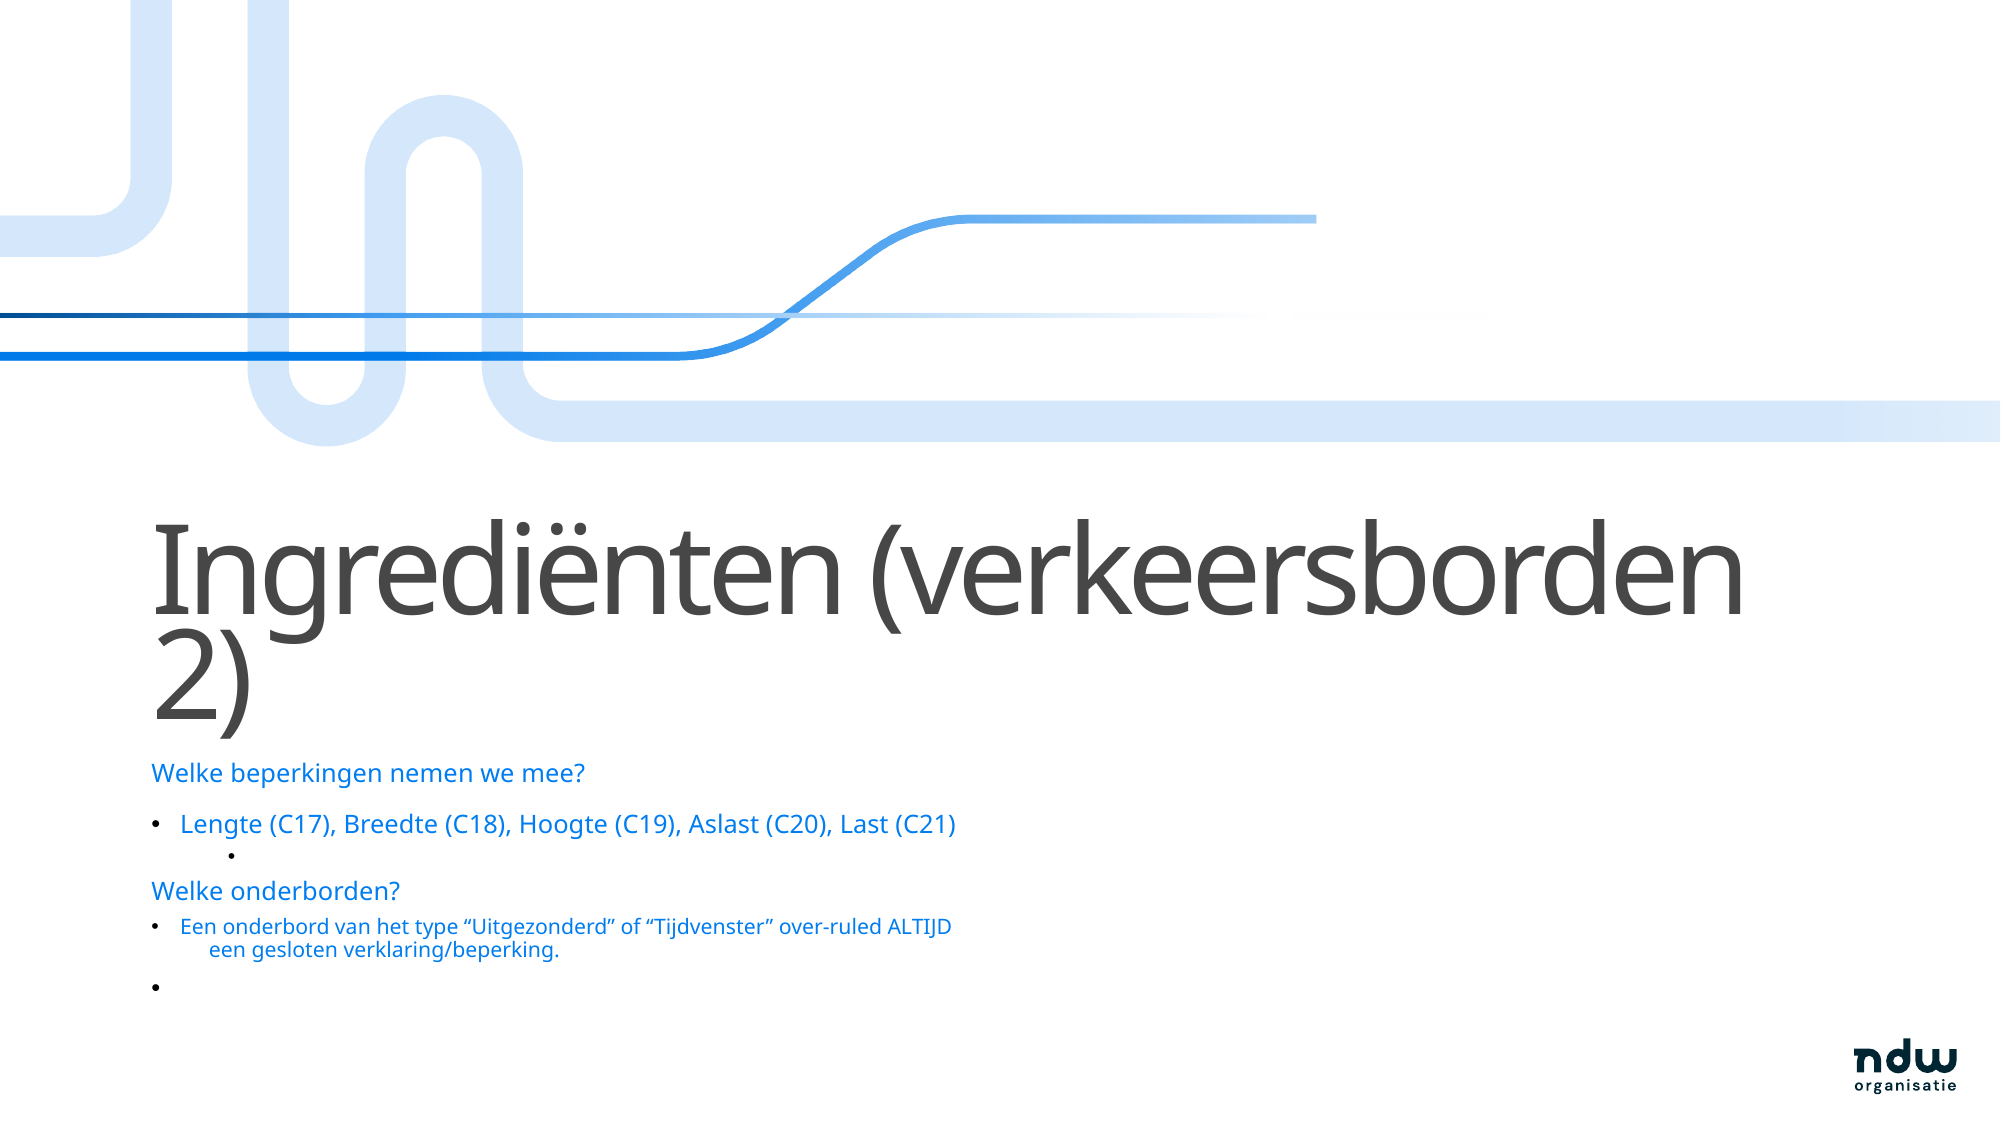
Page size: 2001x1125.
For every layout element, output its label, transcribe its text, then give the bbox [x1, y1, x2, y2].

list Welke beperkingen nemen we mee? Lengte (C17), Breedte (C18), Hoogte (C19), Aslast (C20), Last (C21) Welke onderborden? Een onderbord van het type “Uitgezonderd” of “Tijdvenster” over-ruled ALTIJD een gesloten verklaring/beperking. [116, 585, 1842, 1125]
title Ingrediënten (verkeersborden 2) [136, 428, 1862, 586]
